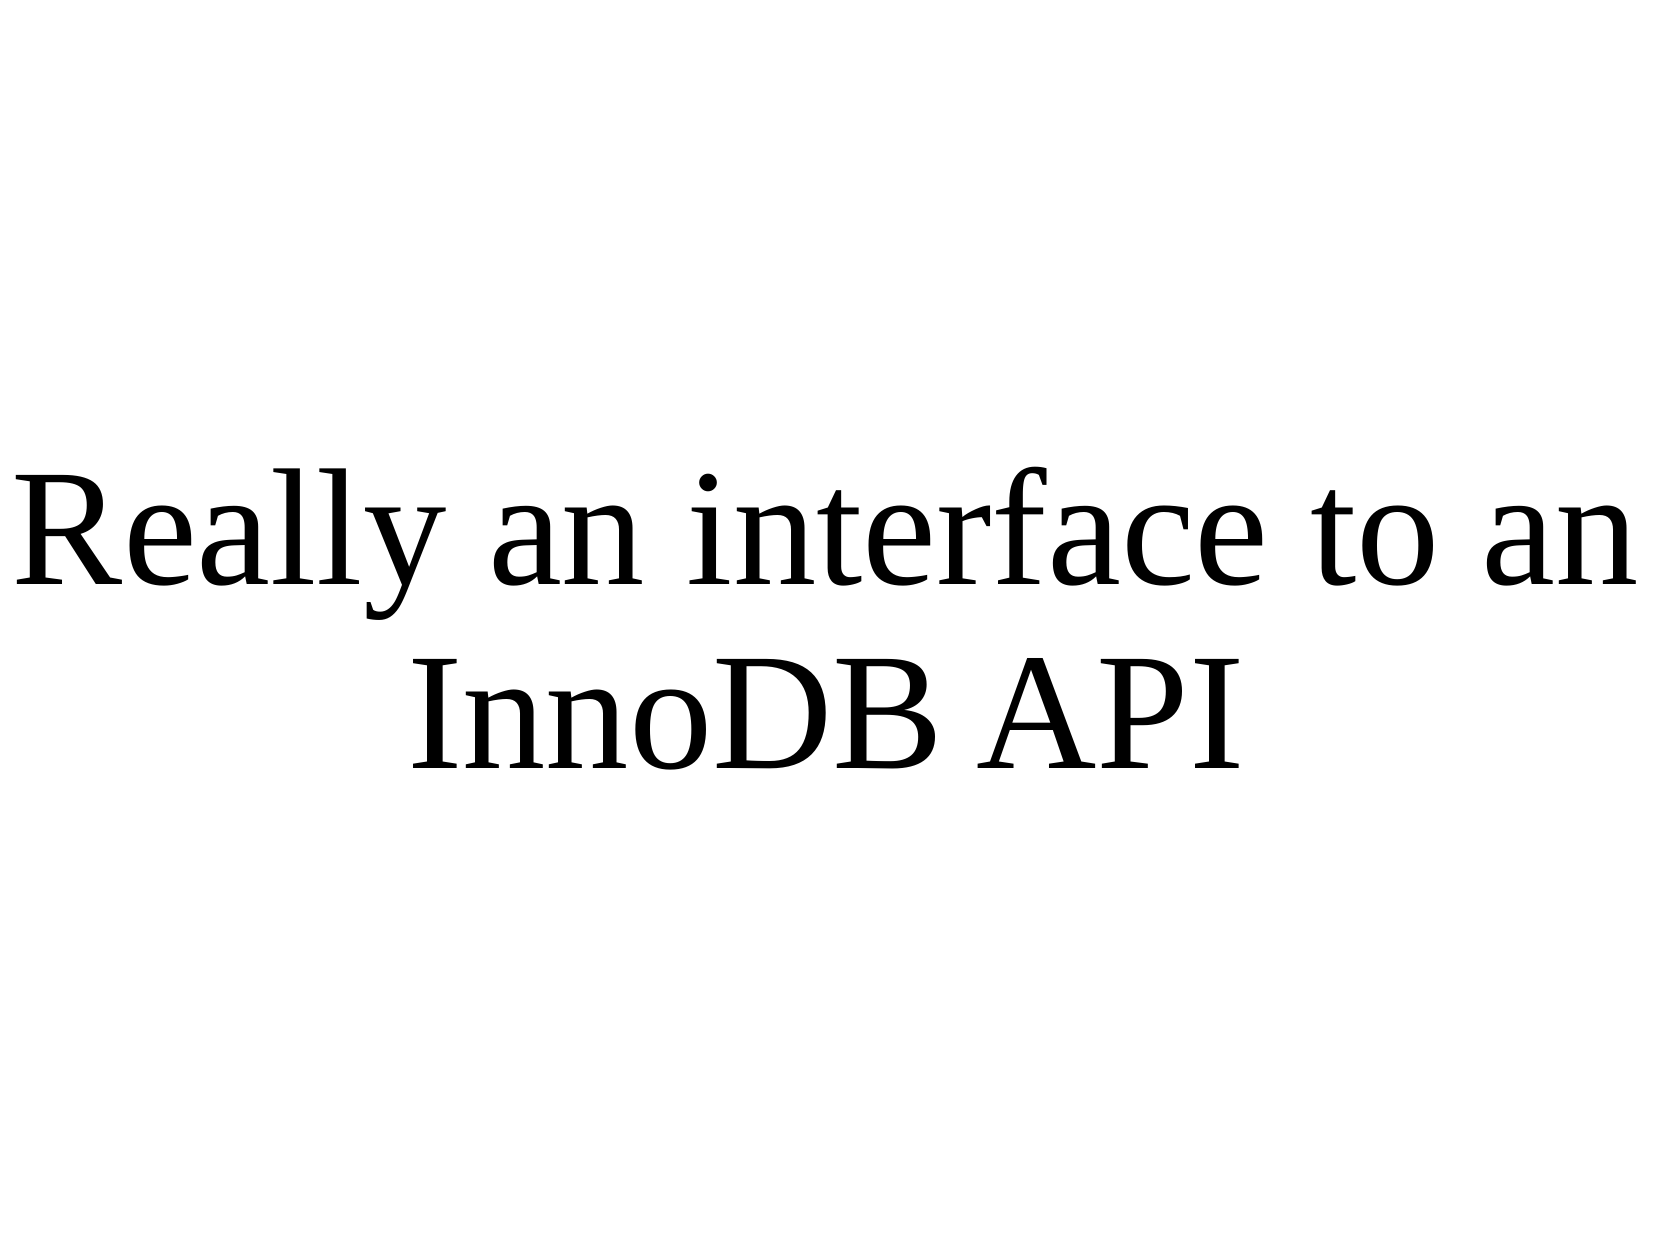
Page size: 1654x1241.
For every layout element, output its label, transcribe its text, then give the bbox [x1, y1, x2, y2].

title Really an interface to an InnoDB API [0, 435, 1654, 805]
